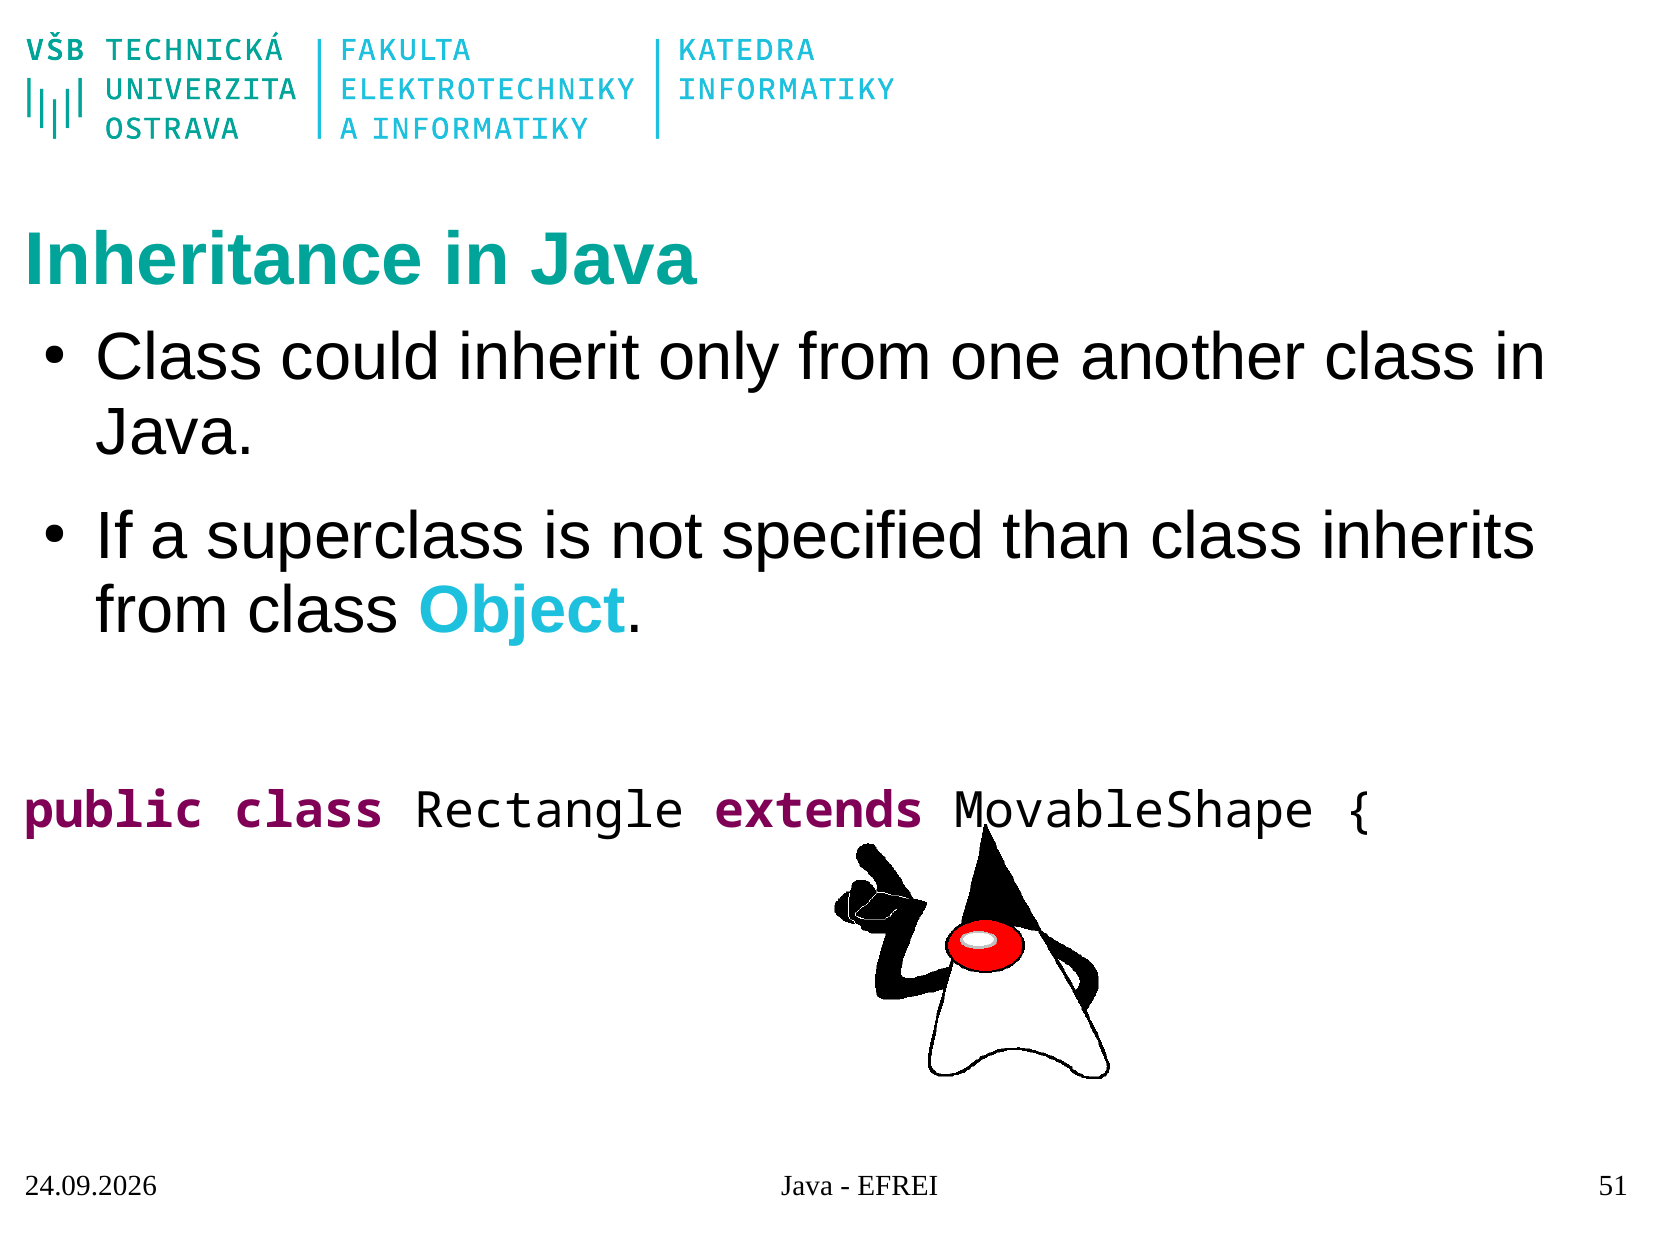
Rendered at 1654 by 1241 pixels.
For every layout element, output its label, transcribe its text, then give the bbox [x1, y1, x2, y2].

title Inheritance in Java [24, 208, 1629, 300]
list Class could inherit only from one another class in Java. If a superclass is not specified than class inherits from class Object. public class Rectangle extends MovableShape { [24, 318, 1629, 1146]
picture [26, 31, 894, 139]
